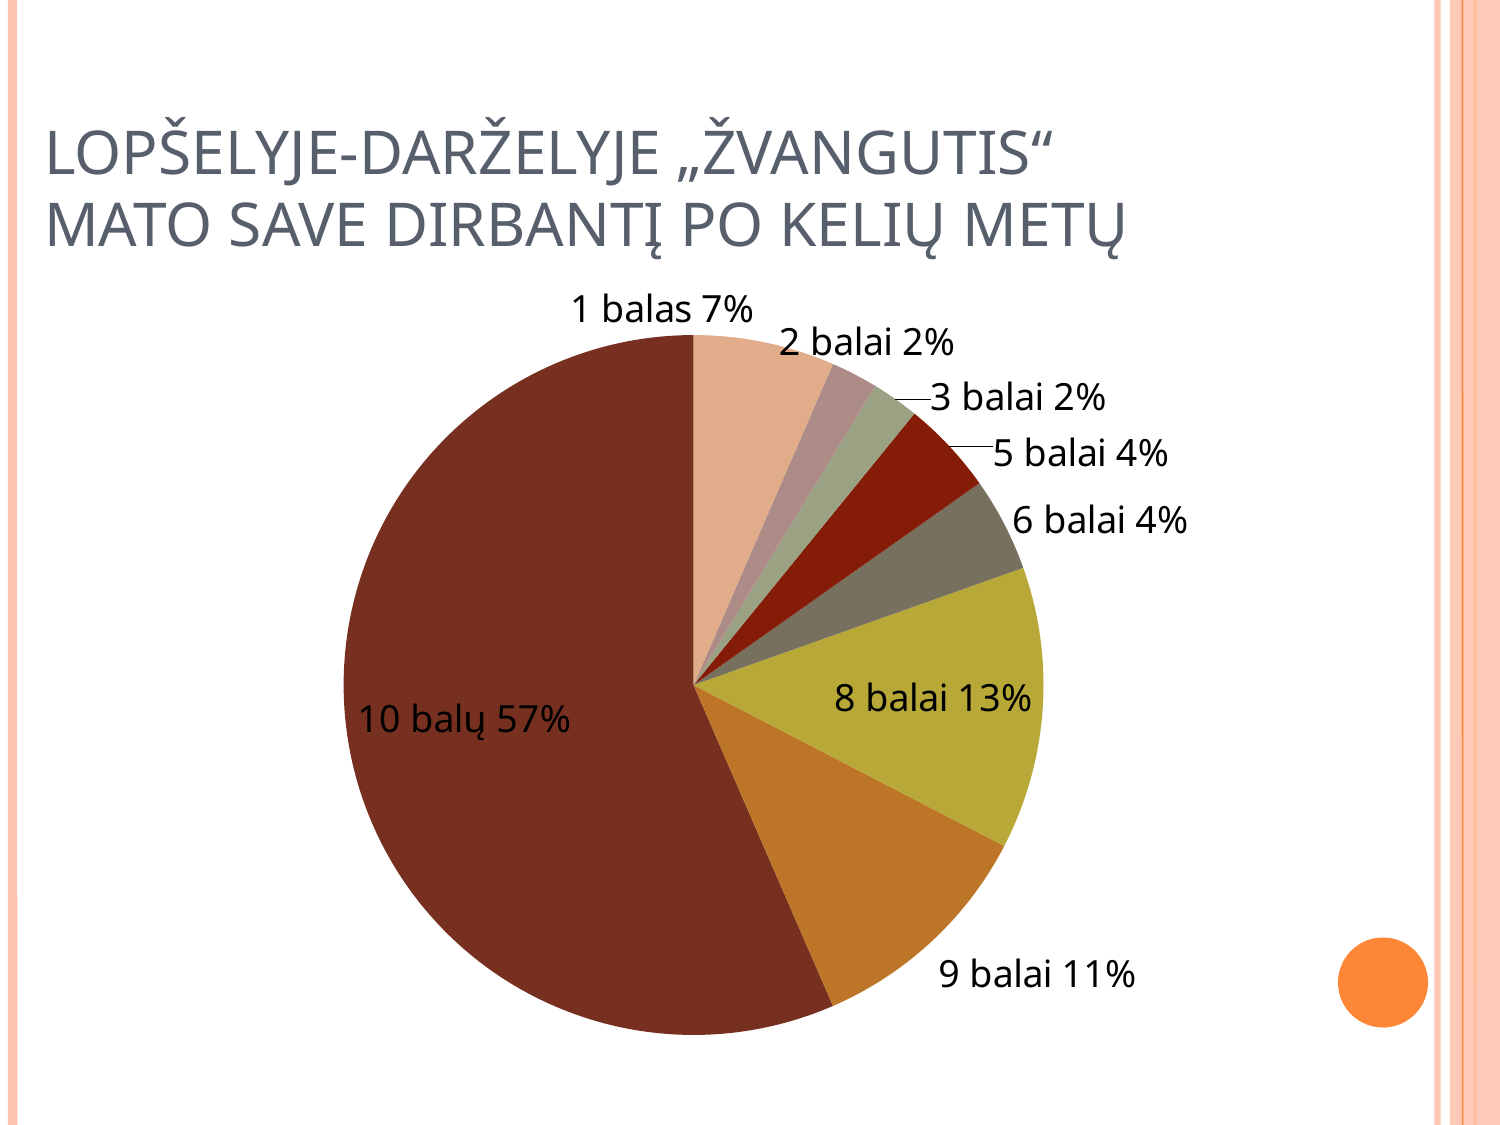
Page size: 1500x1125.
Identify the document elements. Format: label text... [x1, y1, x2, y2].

chart [75, 262, 1300, 1062]
title Lopšelyje-darželyje „Žvangutis“ mato save dirbantį po kelių metų [29, 93, 1471, 267]
